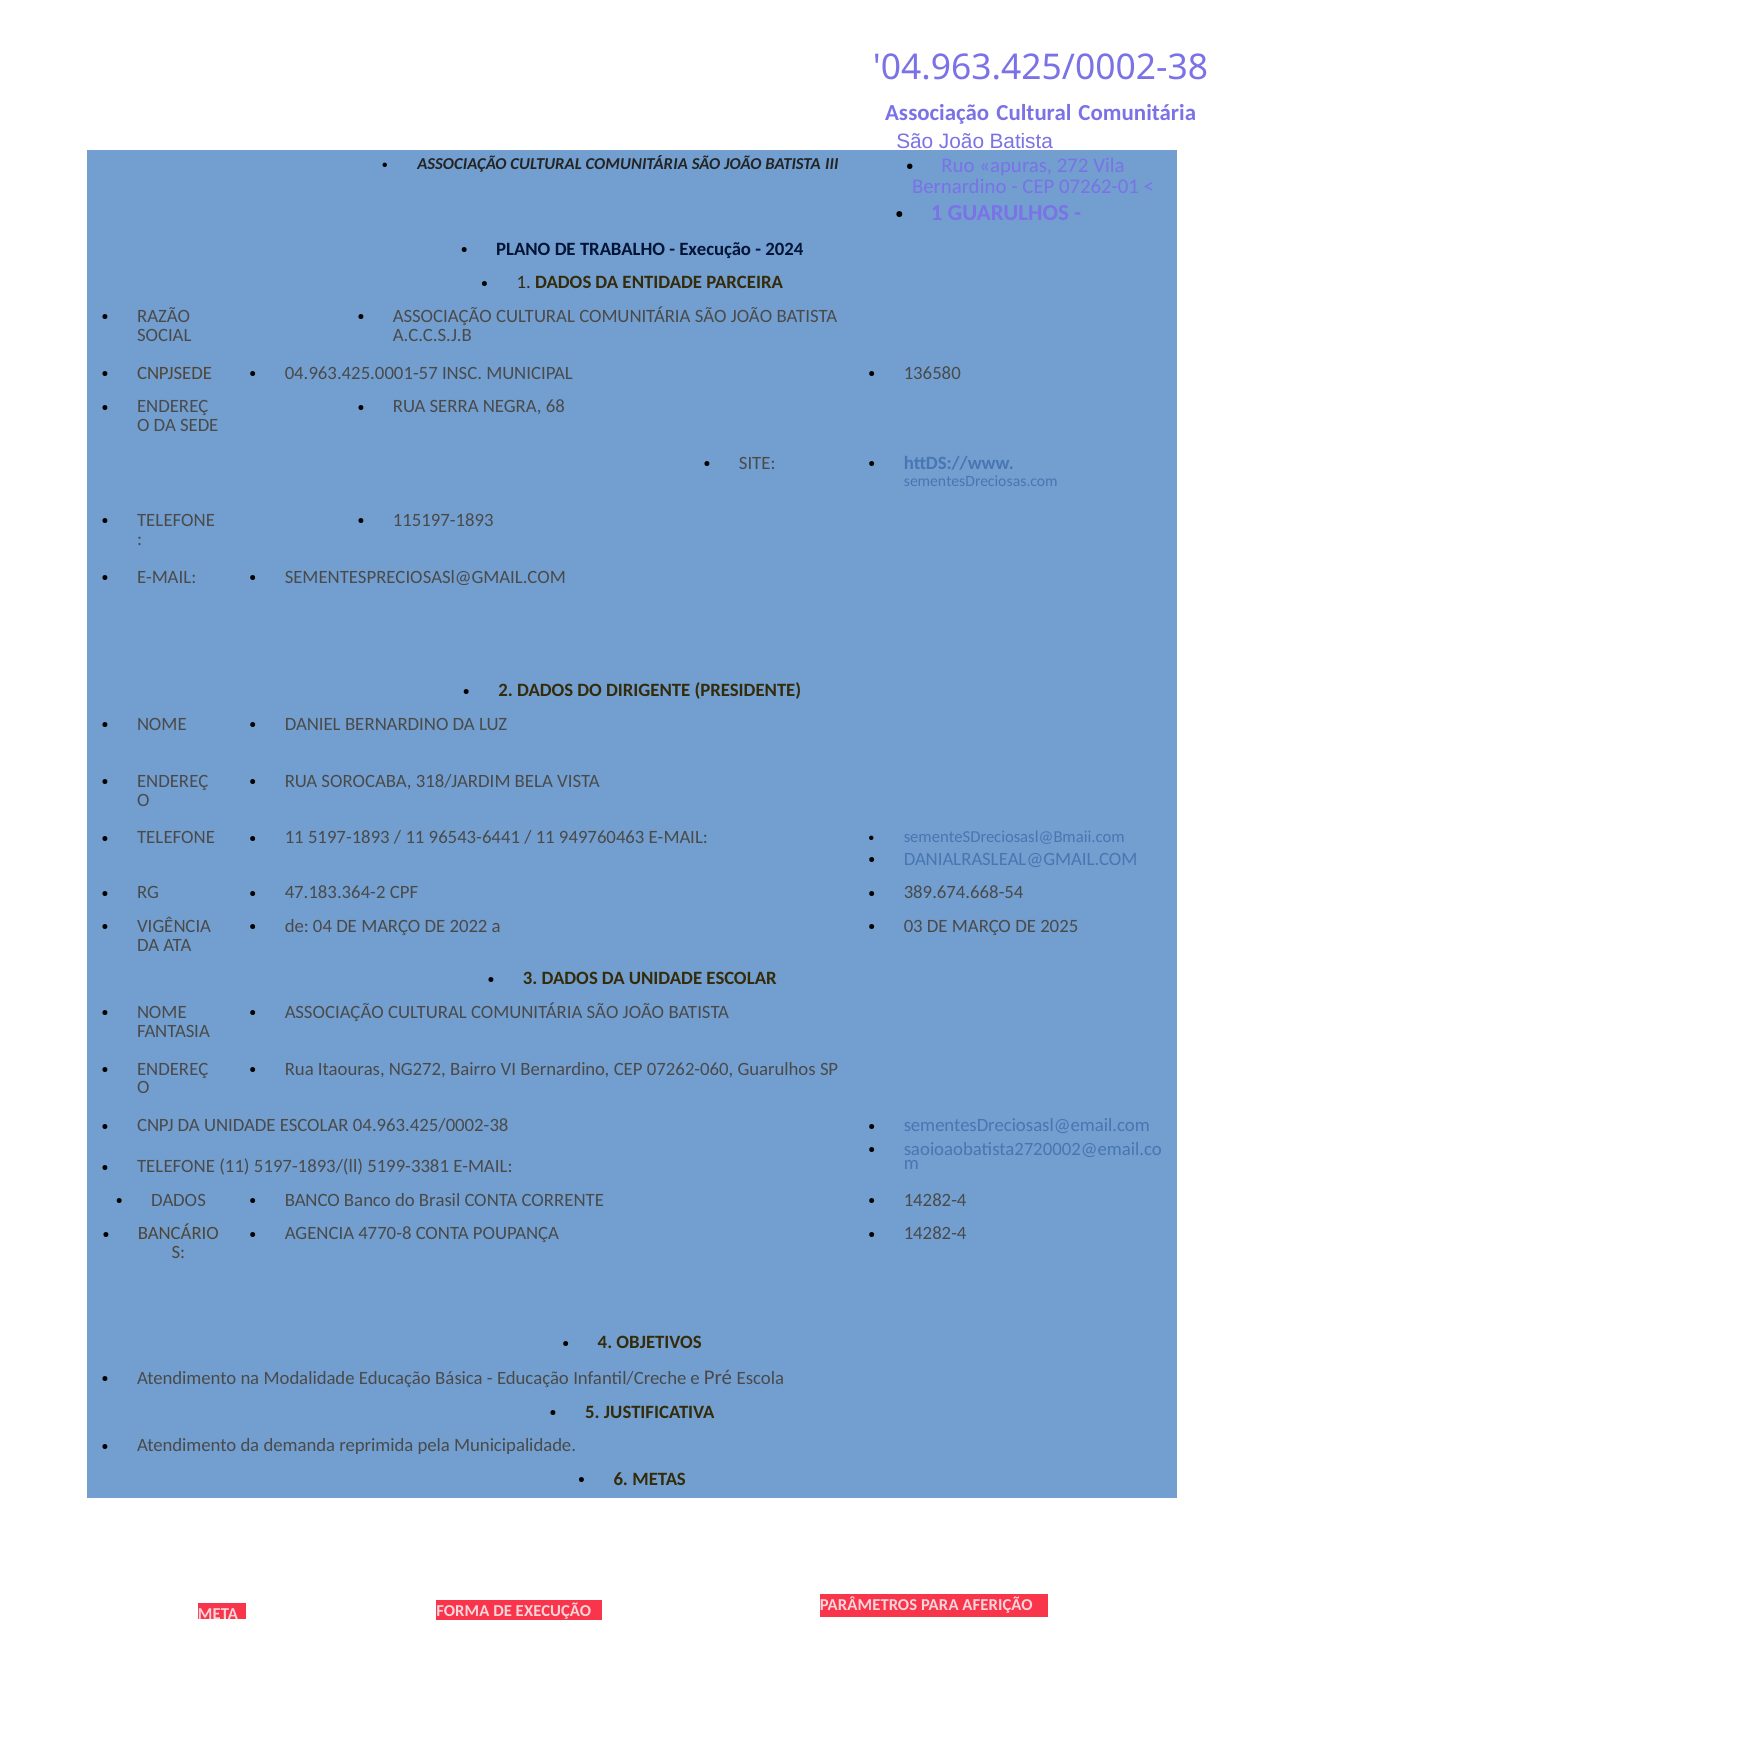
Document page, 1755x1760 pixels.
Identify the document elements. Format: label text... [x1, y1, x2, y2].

table_header ASSOCIAÇÃO CULTURAL COMUNITÁRIA SÃO JOÃO BATISTA III [235, 150, 854, 234]
table_cell httDS://www. sementesDreciosas.com [854, 448, 1177, 505]
table_cell ASSOCIAÇÃO CULTURAL COMUNITÁRIA SÃO JOÃO BATISTA A.C.C.S.J.B [235, 301, 854, 358]
table_cell [854, 1054, 1177, 1111]
text_box '04.963.425/0002-38 [873, 44, 1197, 91]
table_cell PLANO DE TRABALHO - Execução - 2024 [87, 234, 1177, 267]
table_header [87, 150, 235, 234]
text_box PARÂMETROS PARA AFERIÇÃO [820, 1594, 1048, 1617]
table_cell NOME FANTASIA [87, 997, 235, 1054]
table_cell [854, 709, 1177, 766]
table_cell [87, 619, 235, 675]
table_cell 14282-4 [854, 1185, 1177, 1218]
table_cell 1. DADOS DA ENTIDADE PARCEIRA [87, 267, 1177, 301]
table_cell [235, 619, 854, 675]
table_cell [854, 301, 1177, 358]
table_header Ruo «apuras, 272 Vila Bernardino - CEP 07262-01 < 1 GUARULHOS - [854, 150, 1177, 234]
table_cell Atendimento da demanda reprimida pela Municipalidade. [87, 1430, 1177, 1464]
table_cell [87, 1271, 235, 1328]
table_cell [854, 505, 1177, 562]
table_cell TELEFONE: [87, 505, 235, 562]
table_cell 389.674.668-54 [854, 877, 1177, 911]
table_cell 2. DADOS DO DIRIGENTE (PRESIDENTE) [87, 675, 1177, 709]
table_cell AGENCIA 4770-8 CONTA POUPANÇA [235, 1218, 854, 1271]
table_cell RAZÃO SOCIAL [87, 301, 235, 358]
table_cell [854, 619, 1177, 675]
table_cell 115197-1893 [235, 505, 854, 562]
table_cell 14282-4 [854, 1218, 1177, 1271]
table_cell [87, 448, 235, 505]
table_cell 47.183.364-2 CPF [235, 877, 854, 911]
text_box FORMA DE EXECUÇÃO [436, 1600, 602, 1620]
table_cell ENDEREÇO [87, 1054, 235, 1111]
table_cell Rua Itaouras, NG272, Bairro VI Bernardino, CEP 07262-060, Guarulhos SP [235, 1054, 854, 1111]
table_cell SEMENTESPRECIOSASl@GMAIL.COM [235, 562, 854, 619]
table_cell RUA SOROCABA, 318/JARDIM BELA VISTA [235, 766, 854, 823]
table_cell [235, 1271, 854, 1328]
table_cell TELEFONE [87, 823, 235, 877]
table_cell 4. OBJETIVOS [87, 1328, 1177, 1361]
table_cell 11 5197-1893 / 11 96543-6441 / 11 949760463 E-MAIL: [235, 823, 854, 877]
table_cell de: 04 DE MARÇO DE 2022 a [235, 911, 854, 963]
table_cell BANCÁRIOS: [87, 1218, 235, 1271]
text_box META [198, 1603, 246, 1619]
table_cell [854, 997, 1177, 1054]
table_cell 03 DE MARÇO DE 2025 [854, 911, 1177, 963]
table_cell DANIEL BERNARDINO DA LUZ [235, 709, 854, 766]
table_cell 136580 [854, 358, 1177, 391]
table_cell CNPJ DA UNIDADE ESCOLAR 04.963.425/0002-38 TELEFONE (11) 5197-1893/(ll) 5199-3381 E-MAIL: [87, 1111, 854, 1185]
table_cell SITE: [235, 448, 854, 505]
table_cell [854, 391, 1177, 448]
table_cell E-MAIL: [87, 562, 235, 619]
table_cell 6. METAS [87, 1464, 1177, 1498]
table_cell sementeSDreciosasl@Bmaii.com DANIALRASLEAL@GMAIL.COM [854, 823, 1177, 877]
table_cell RG [87, 877, 235, 911]
table_cell NOME [87, 709, 235, 766]
table_cell 04.963.425.0001-57 INSC. MUNICIPAL [235, 358, 854, 391]
table_cell CNPJSEDE [87, 358, 235, 391]
table_cell ENDEREÇO DA SEDE [87, 391, 235, 448]
table_cell DADOS [87, 1185, 235, 1218]
table_cell Atendimento na Modalidade Educação Básica - Educação Infantil/Creche e Pré Escola [87, 1361, 1177, 1397]
table_cell [854, 1271, 1177, 1328]
table_cell ENDEREÇO [87, 766, 235, 823]
table_cell VIGÊNCIA DA ATA [87, 911, 235, 963]
table_cell [854, 766, 1177, 823]
text_box Associação Cultural Comunitária _São João Batista [885, 97, 1197, 152]
table_cell BANCO Banco do Brasil CONTA CORRENTE [235, 1185, 854, 1218]
table_cell 5. JUSTIFICATIVA [87, 1397, 1177, 1430]
table_cell 3. DADOS DA UNIDADE ESCOLAR [87, 963, 1177, 997]
table_cell [854, 562, 1177, 619]
table_cell ASSOCIAÇÃO CULTURAL COMUNITÁRIA SÃO JOÃO BATISTA [235, 997, 854, 1054]
table_cell RUA SERRA NEGRA, 68 [235, 391, 854, 448]
table_cell sementesDreciosasl@email.com saoioaobatista2720002@email.com [854, 1111, 1177, 1185]
